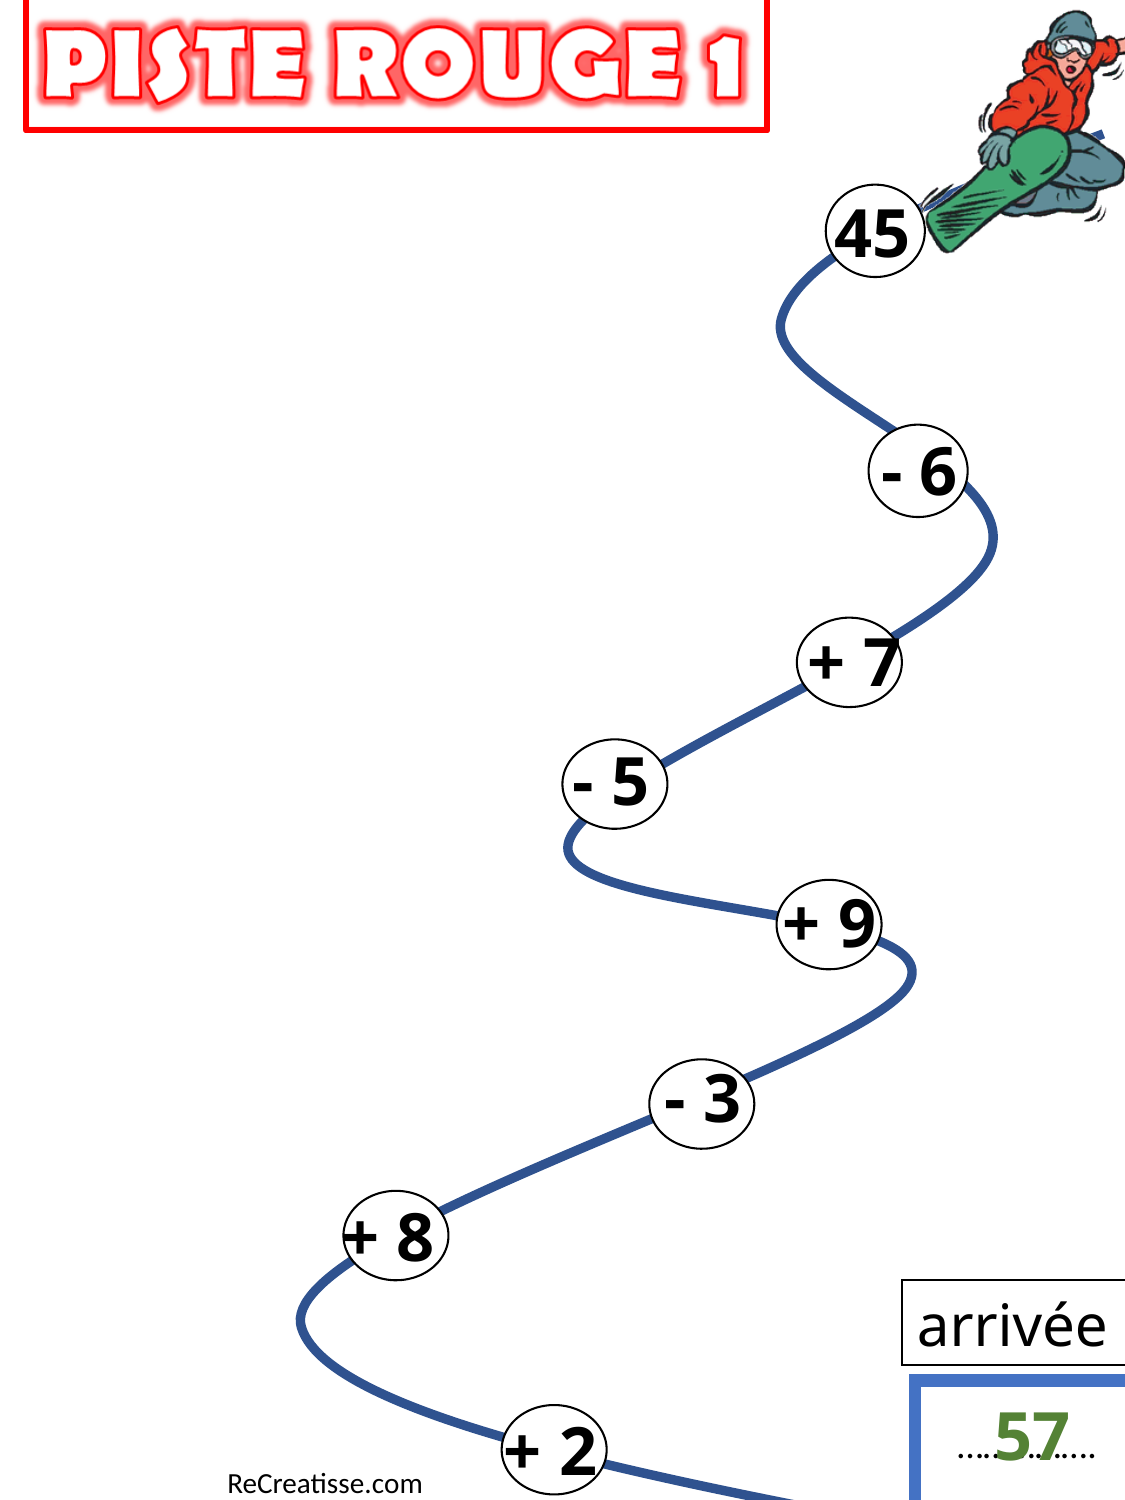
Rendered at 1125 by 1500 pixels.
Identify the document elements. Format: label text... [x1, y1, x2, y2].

text_box + 2 [489, 1402, 636, 1497]
text_box 57 [979, 1386, 1111, 1481]
text_box arrivée [902, 1280, 1125, 1365]
text_box + 9 [768, 873, 915, 968]
text_box - 5 [558, 732, 705, 827]
text_box - 6 [866, 421, 1014, 516]
text_box ReCreatisse.com [213, 1456, 438, 1500]
text_box - 3 [649, 1048, 797, 1143]
text_box + 8 [326, 1188, 474, 1283]
text_box + 7 [793, 612, 940, 707]
picture [23, 0, 770, 133]
text_box [676, 1143, 728, 1149]
text_box ……………. [915, 1380, 1125, 1500]
picture [896, 0, 1125, 260]
text_box 45 [819, 183, 951, 278]
